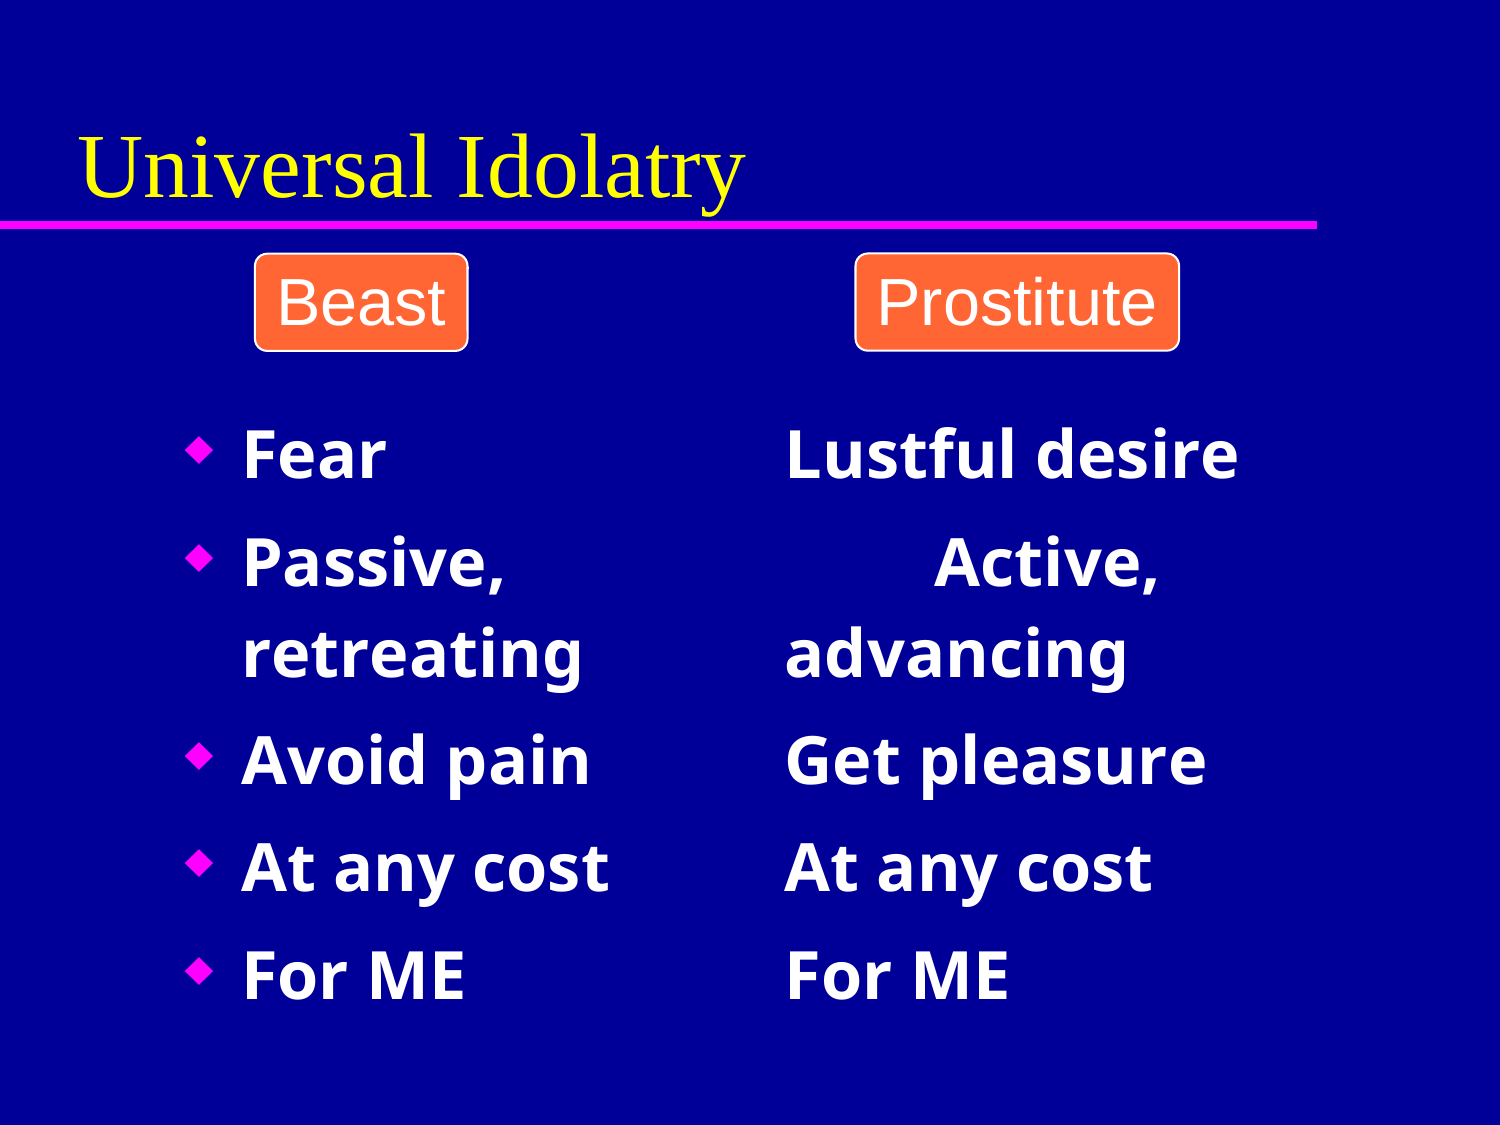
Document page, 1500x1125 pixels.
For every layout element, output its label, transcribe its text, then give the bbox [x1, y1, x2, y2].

list Fear Lustful desire Passive, Active, retreating advancing Avoid pain Get pleasure At any cost At any cost For ME For ME [169, 399, 1438, 951]
text_box Beast [254, 253, 468, 351]
text_box Prostitute [855, 253, 1180, 351]
title Universal Idolatry [62, 43, 1338, 225]
